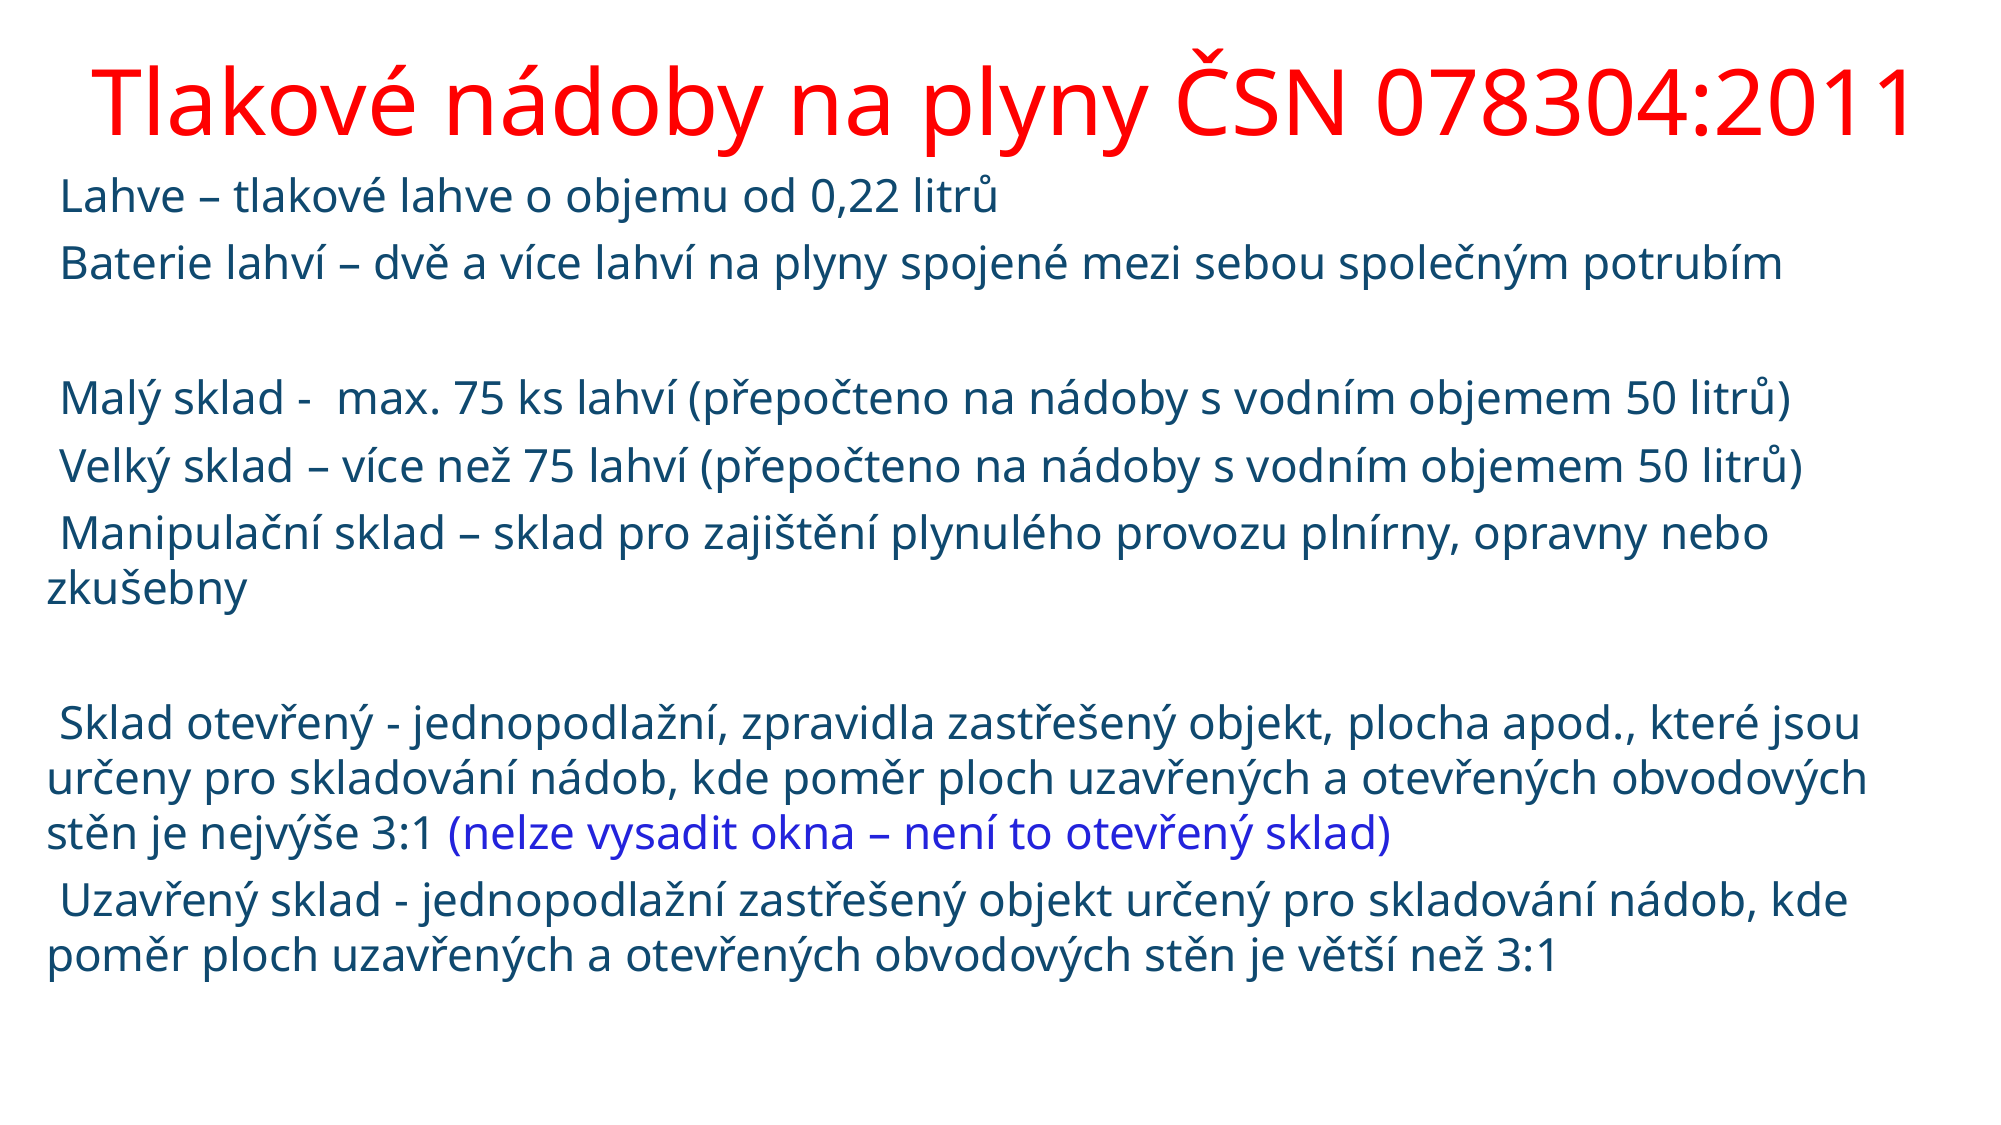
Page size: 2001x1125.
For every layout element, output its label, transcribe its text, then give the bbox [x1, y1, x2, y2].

list Lahve – tlakové lahve o objemu od 0,22 litrů Baterie lahví – dvě a více lahví na plyny spojené mezi sebou společným potrubím Malý sklad - max. 75 ks lahví (přepočteno na nádoby s vodním objemem 50 litrů) Velký sklad – více než 75 lahví (přepočteno na nádoby s vodním objemem 50 litrů) Manipulační sklad – sklad pro zajištění plynulého provozu plnírny, opravny nebo zkušebny Sklad otevřený - jednopodlažní, zpravidla zastřešený objekt, plocha apod., které jsou určeny pro skladování nádob, kde poměr ploch uzavřených a otevřených obvodových stěn je nejvýše 3:1 (nelze vysadit okna – není to otevřený sklad) Uzavřený sklad - jednopodlažní zastřešený objekt určený pro skladování nádob, kde poměr ploch uzavřených a otevřených obvodových stěn je větší než 3:1 [31, 159, 1987, 1125]
title Tlakové nádoby na plyny ČSN 078304:2011 [0, 36, 2001, 143]
